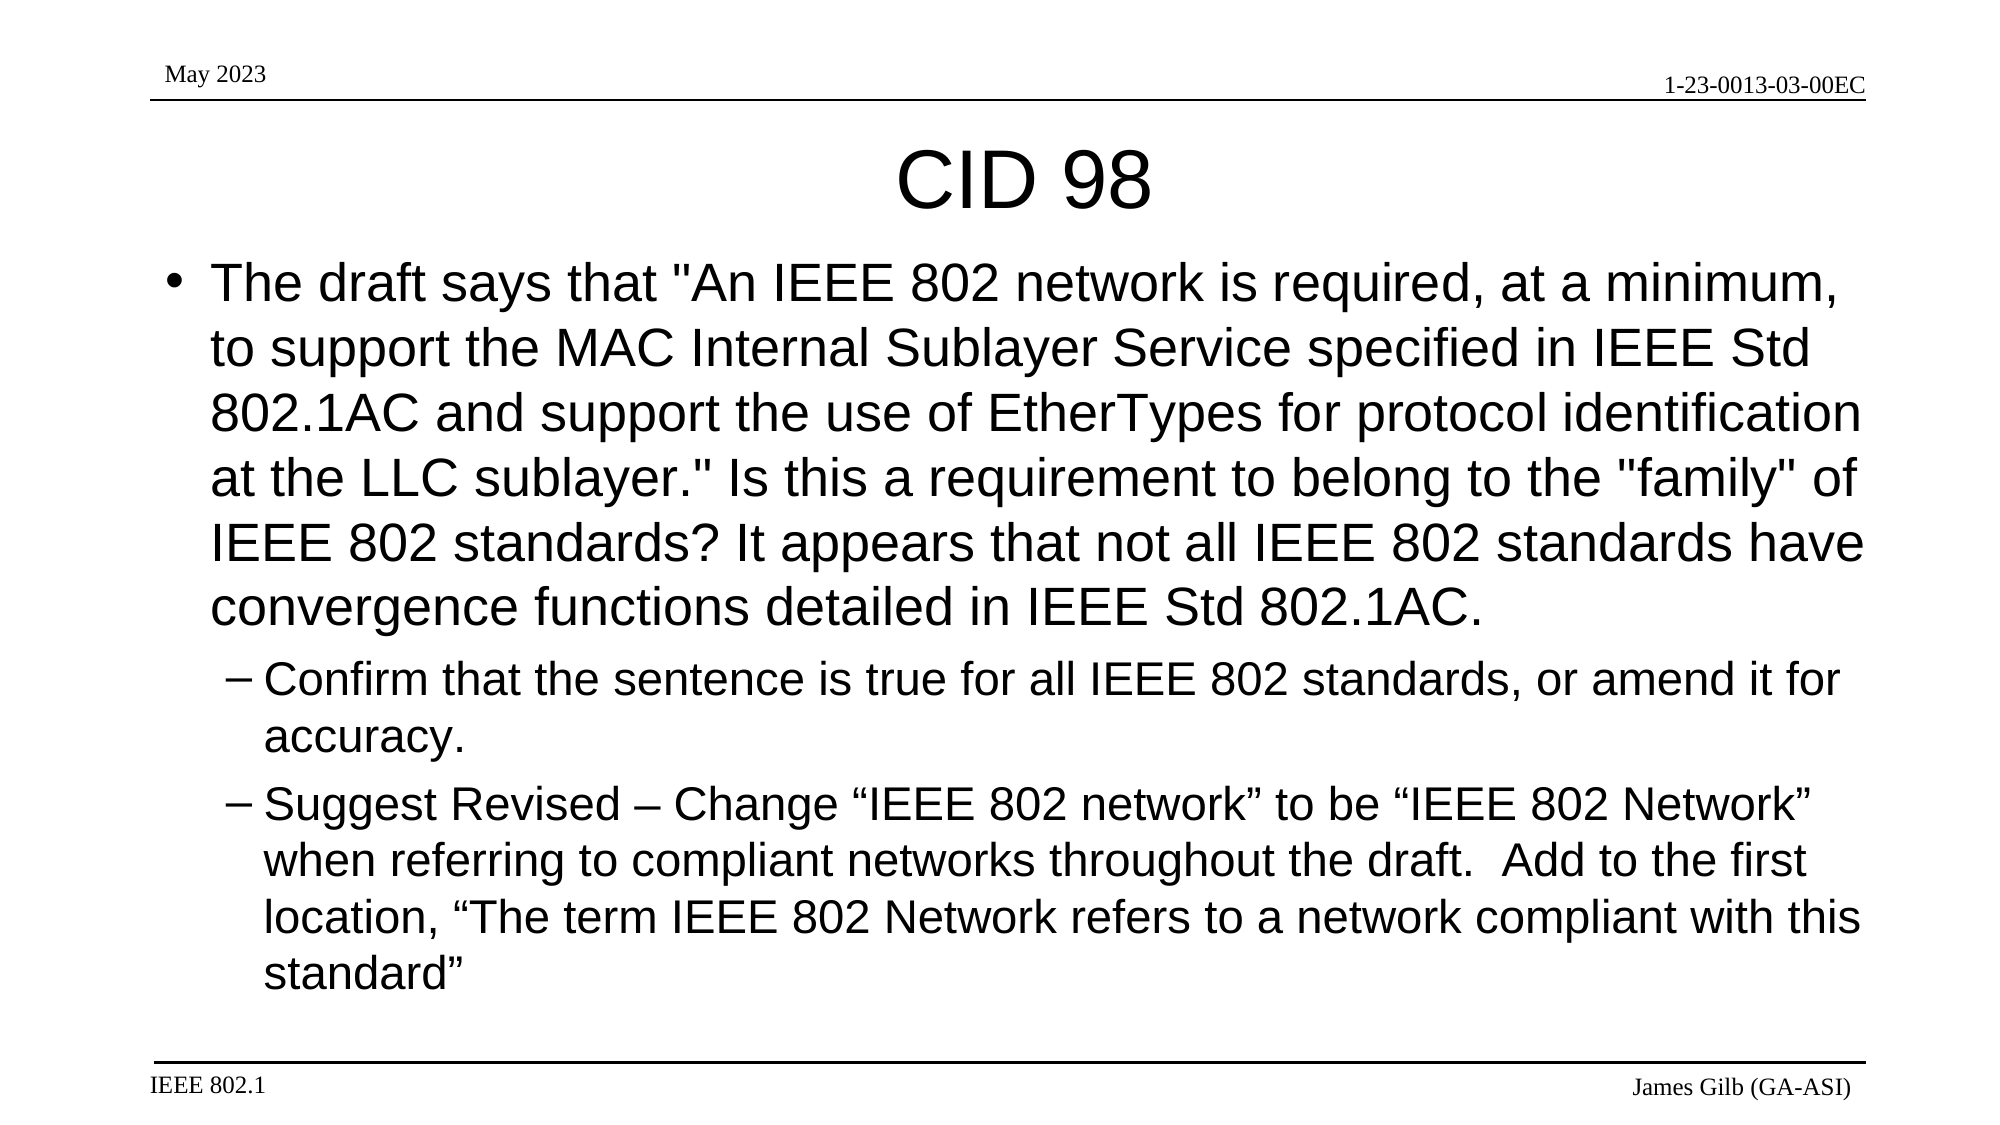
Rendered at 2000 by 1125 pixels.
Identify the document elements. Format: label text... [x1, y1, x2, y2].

title CID 98 [149, 112, 1900, 238]
list The draft says that "An IEEE 802 network is required, at a minimum, to support the MAC Internal Sublayer Service specified in IEEE Std 802.1AC and support the use of EtherTypes for protocol identification at the LLC sublayer." Is this a requirement to belong to the "family" of IEEE 802 standards? It appears that not all IEEE 802 standards have convergence functions detailed in IEEE Std 802.1AC. Confirm that the sentence is true for all IEEE 802 standards, or amend it for accuracy. Suggest Revised – Change “IEEE 802 network” to be “IEEE 802 Network” when referring to compliant networks throughout the draft. Add to the first location, “The term IEEE 802 Network refers to a network compliant with this standard” [150, 239, 1900, 1051]
